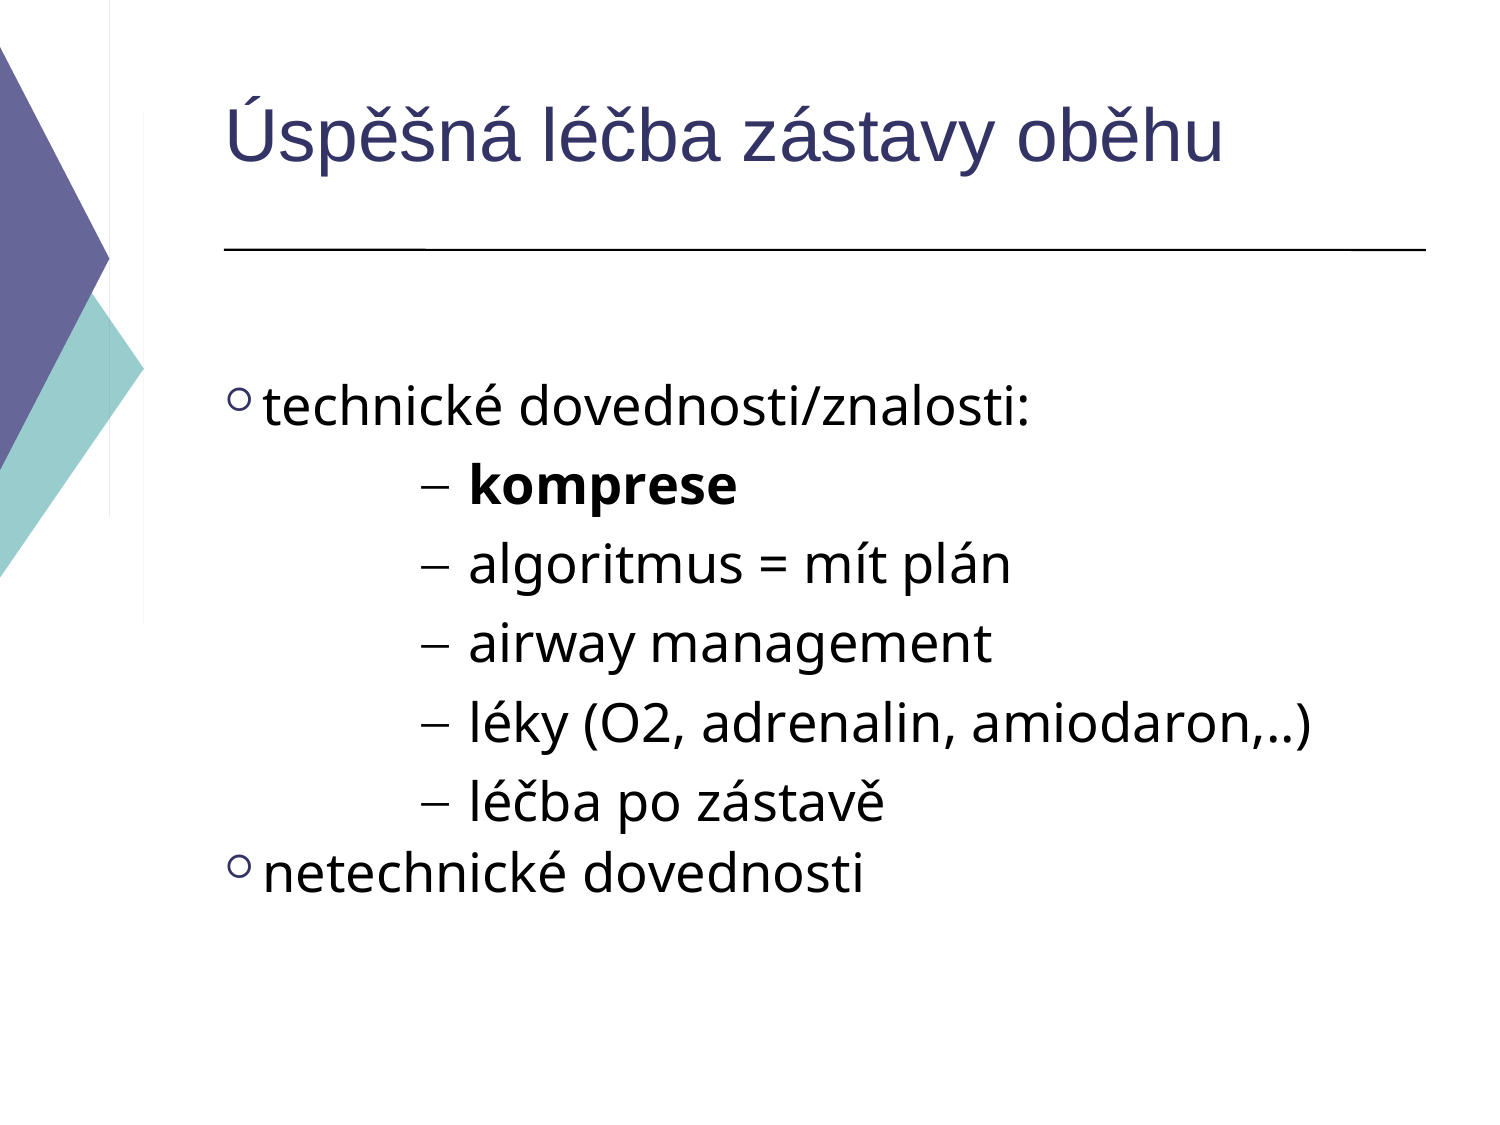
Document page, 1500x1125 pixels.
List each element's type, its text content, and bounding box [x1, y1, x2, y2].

list technické dovednosti/znalosti: komprese algoritmus = mít plán airway management léky (O2, adrenalin, amiodaron,..) léčba po zástavě netechnické dovednosti [224, 299, 1423, 966]
title Úspěšná léčba zástavy oběhu [224, 41, 1423, 236]
